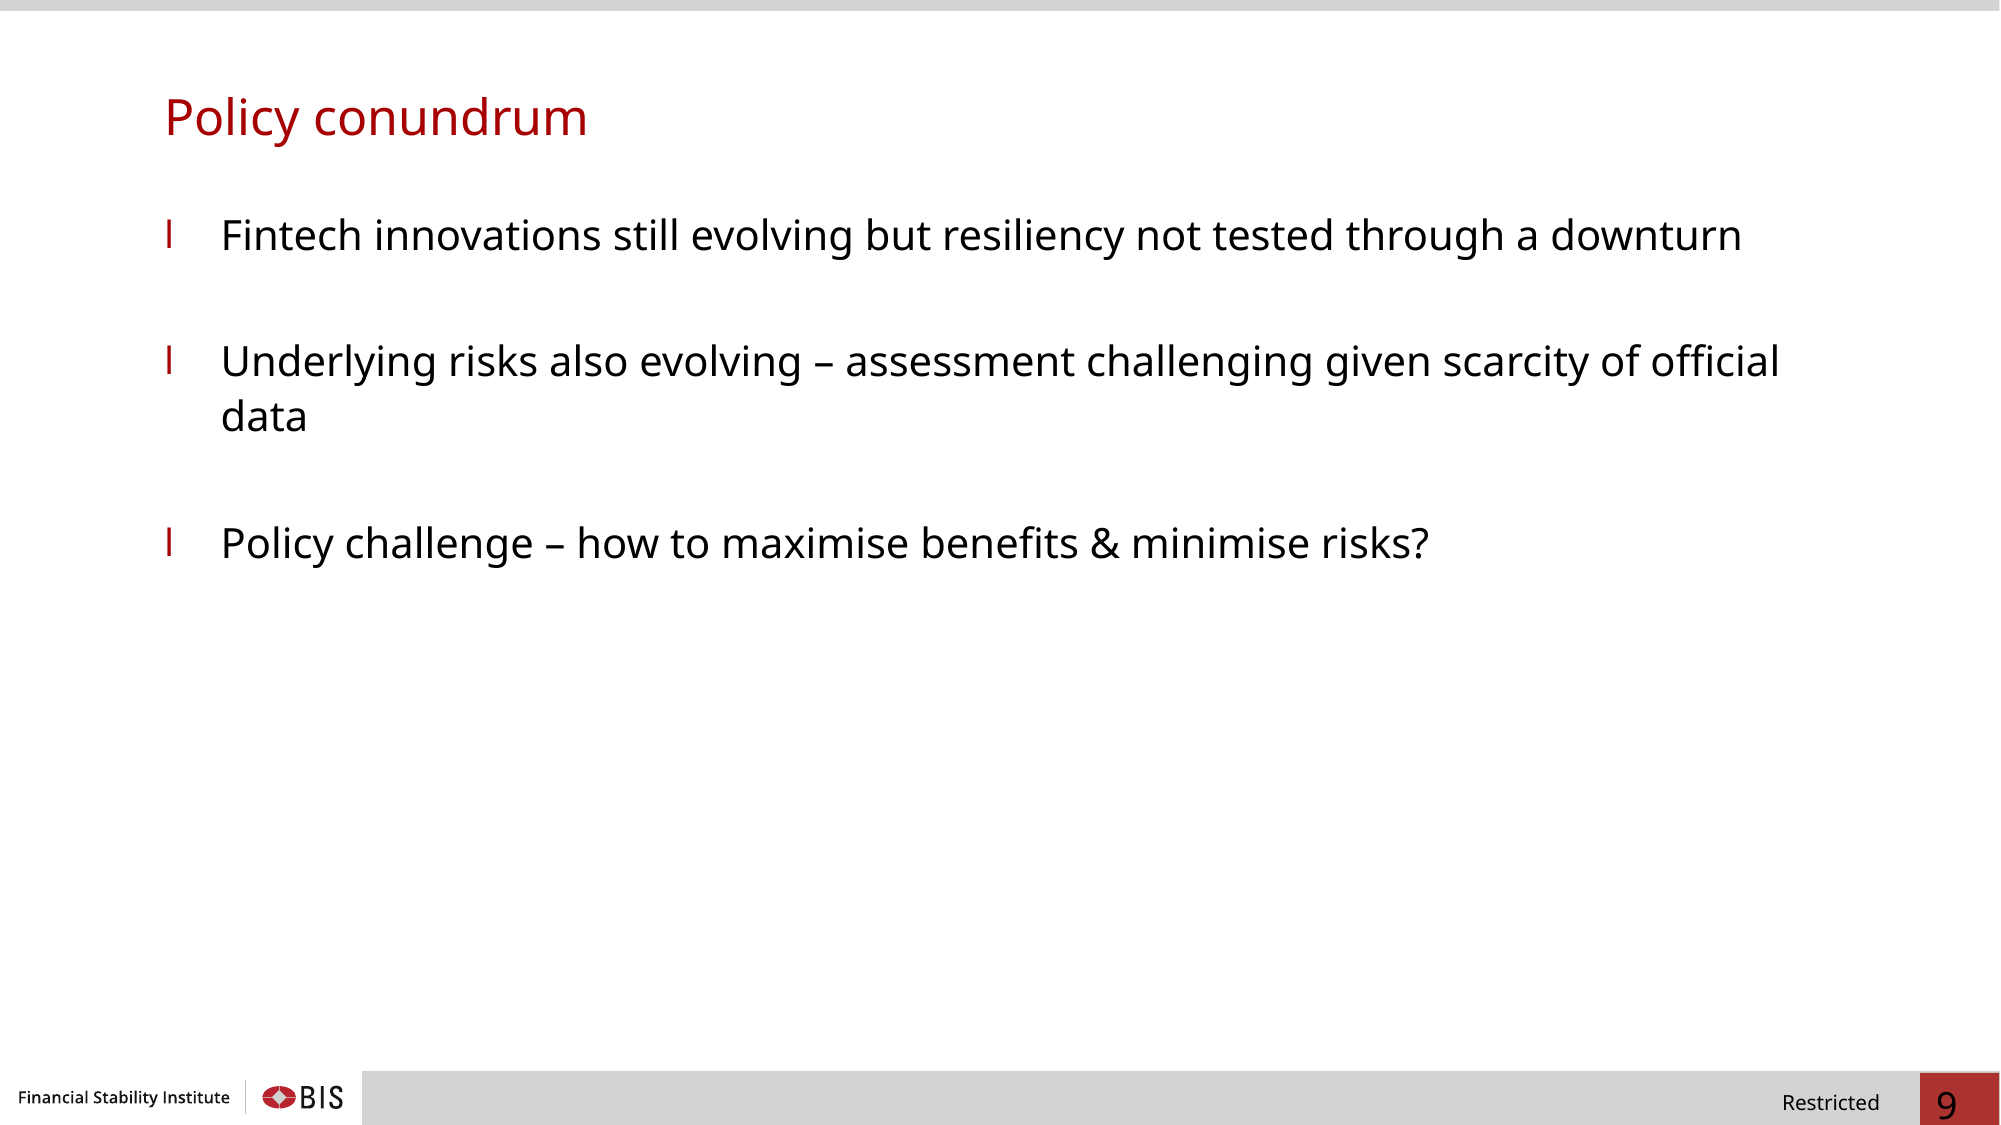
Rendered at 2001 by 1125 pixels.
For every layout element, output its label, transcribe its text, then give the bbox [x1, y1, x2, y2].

slide_number <numéro> [1921, 1074, 2000, 1125]
title Policy conundrum [149, 78, 1648, 155]
list Fintech innovations still evolving but resiliency not tested through a downturn Underlying risks also evolving – assessment challenging given scarcity of official data Policy challenge – how to maximise benefits & minimise risks? [149, 196, 1886, 728]
